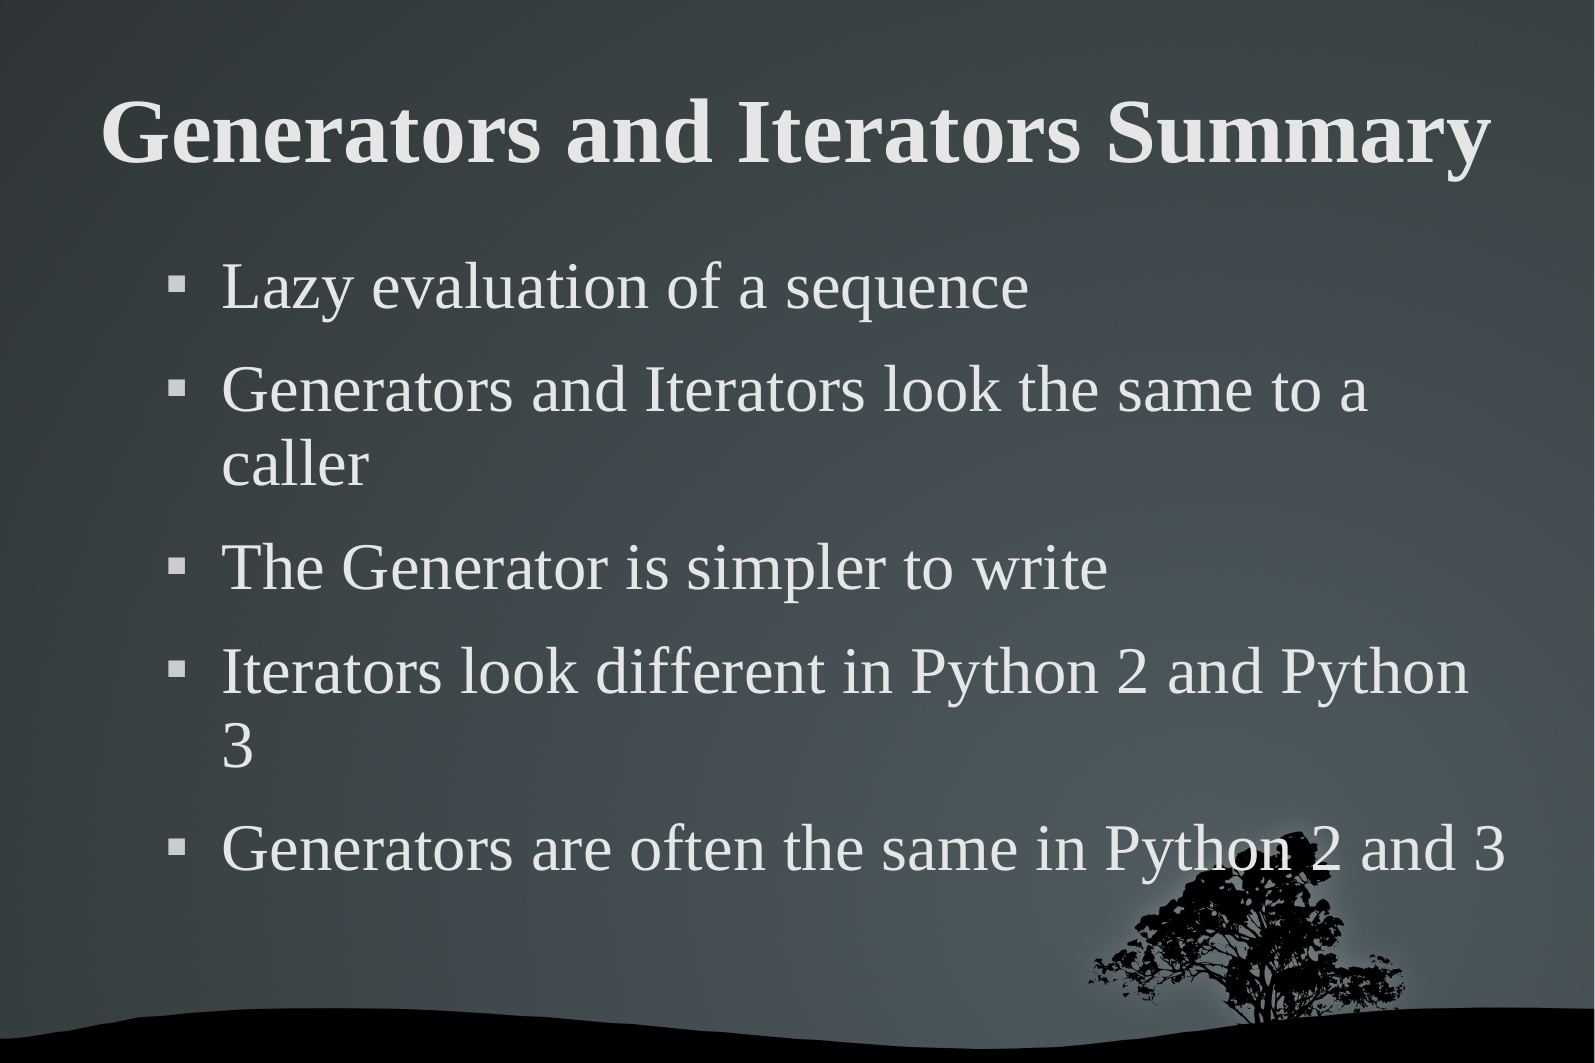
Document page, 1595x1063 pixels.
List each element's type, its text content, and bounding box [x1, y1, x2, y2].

picture [0, 0, 1595, 1063]
list Lazy evaluation of a sequence Generators and Iterators look the same to a caller The Generator is simpler to write Iterators look different in Python 2 and Python 3 Generators are often the same in Python 2 and 3 [79, 248, 1515, 936]
title Generators and Iterators Summary [79, 49, 1515, 213]
